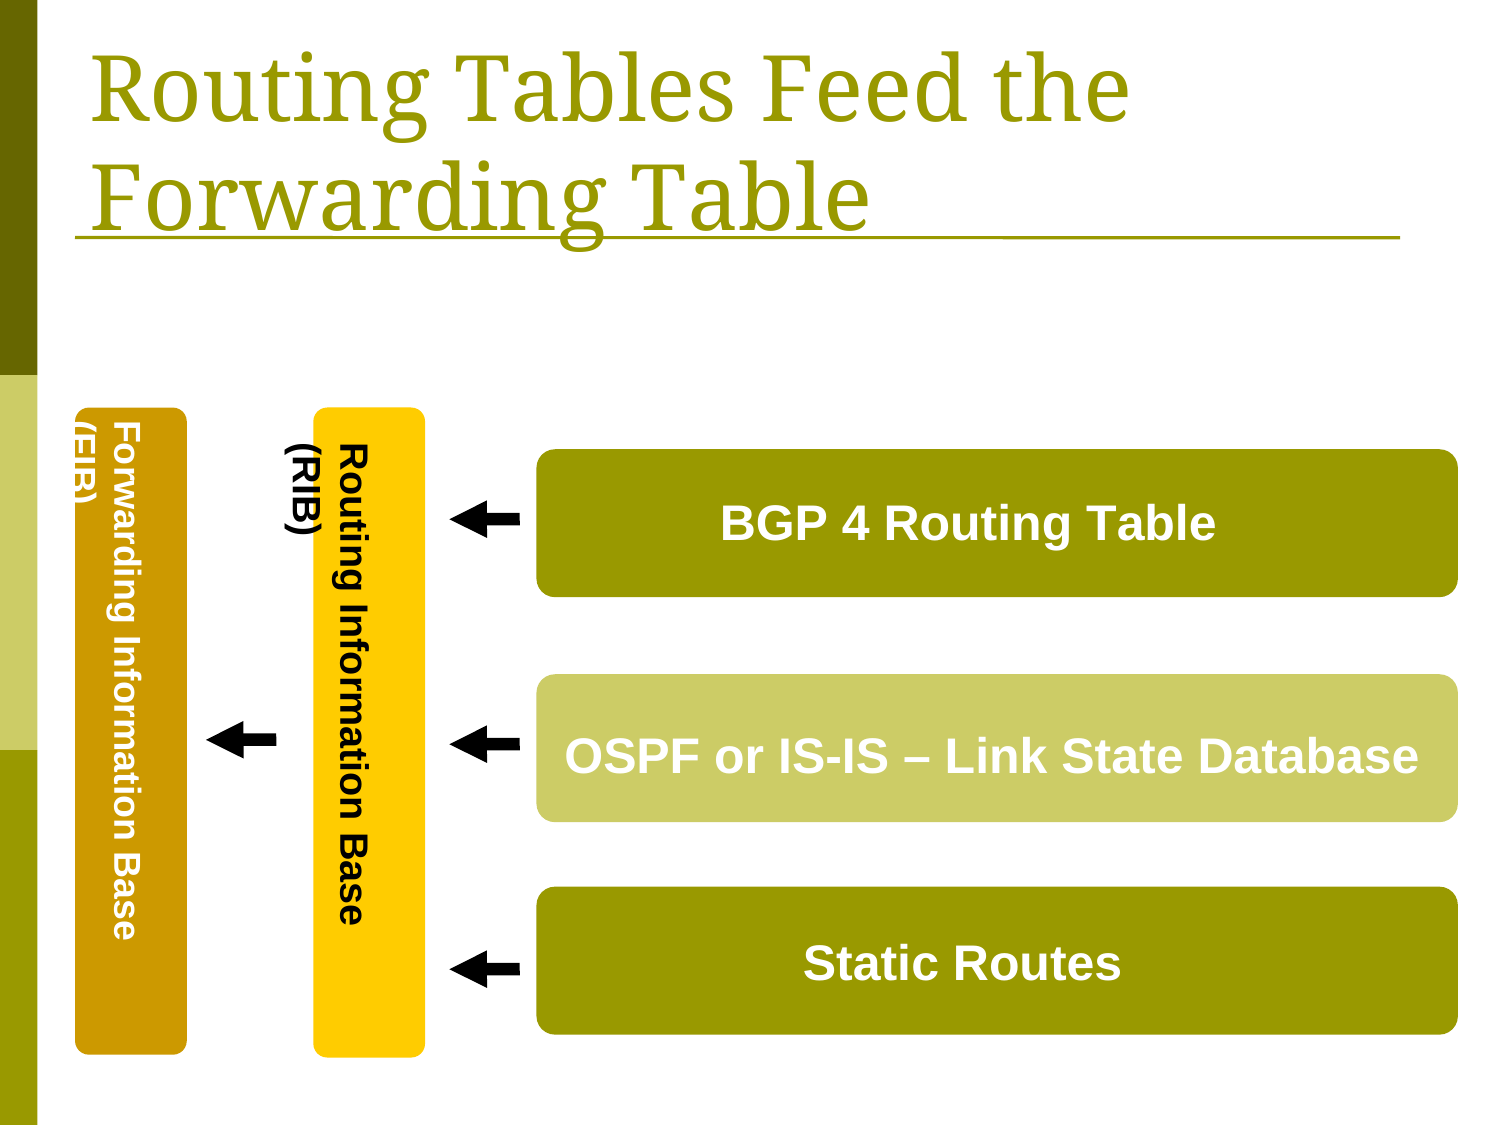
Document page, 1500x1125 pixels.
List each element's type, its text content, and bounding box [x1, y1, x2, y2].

text_box Routing Information Base (RIB) [309, 427, 388, 1033]
text_box BGP 4 Routing Table [704, 483, 1233, 559]
text_box [313, 407, 426, 1058]
text_box OSPF or IS-IS – Link State Database [549, 716, 1436, 792]
text_box [536, 674, 1458, 823]
text_box Static Routes [787, 922, 1138, 998]
text_box [536, 449, 1458, 598]
text_box [75, 440, 84, 458]
text_box [75, 407, 187, 1055]
text_box [75, 485, 84, 498]
text_box [75, 427, 84, 435]
text_box [536, 886, 1458, 1035]
text_box [75, 408, 84, 422]
text_box [75, 474, 80, 486]
text_box Forwarding Information Base (FIB) [84, 404, 160, 1038]
title Routing Tables Feed the Forwarding Table [75, 21, 1426, 257]
text_box [75, 463, 84, 469]
